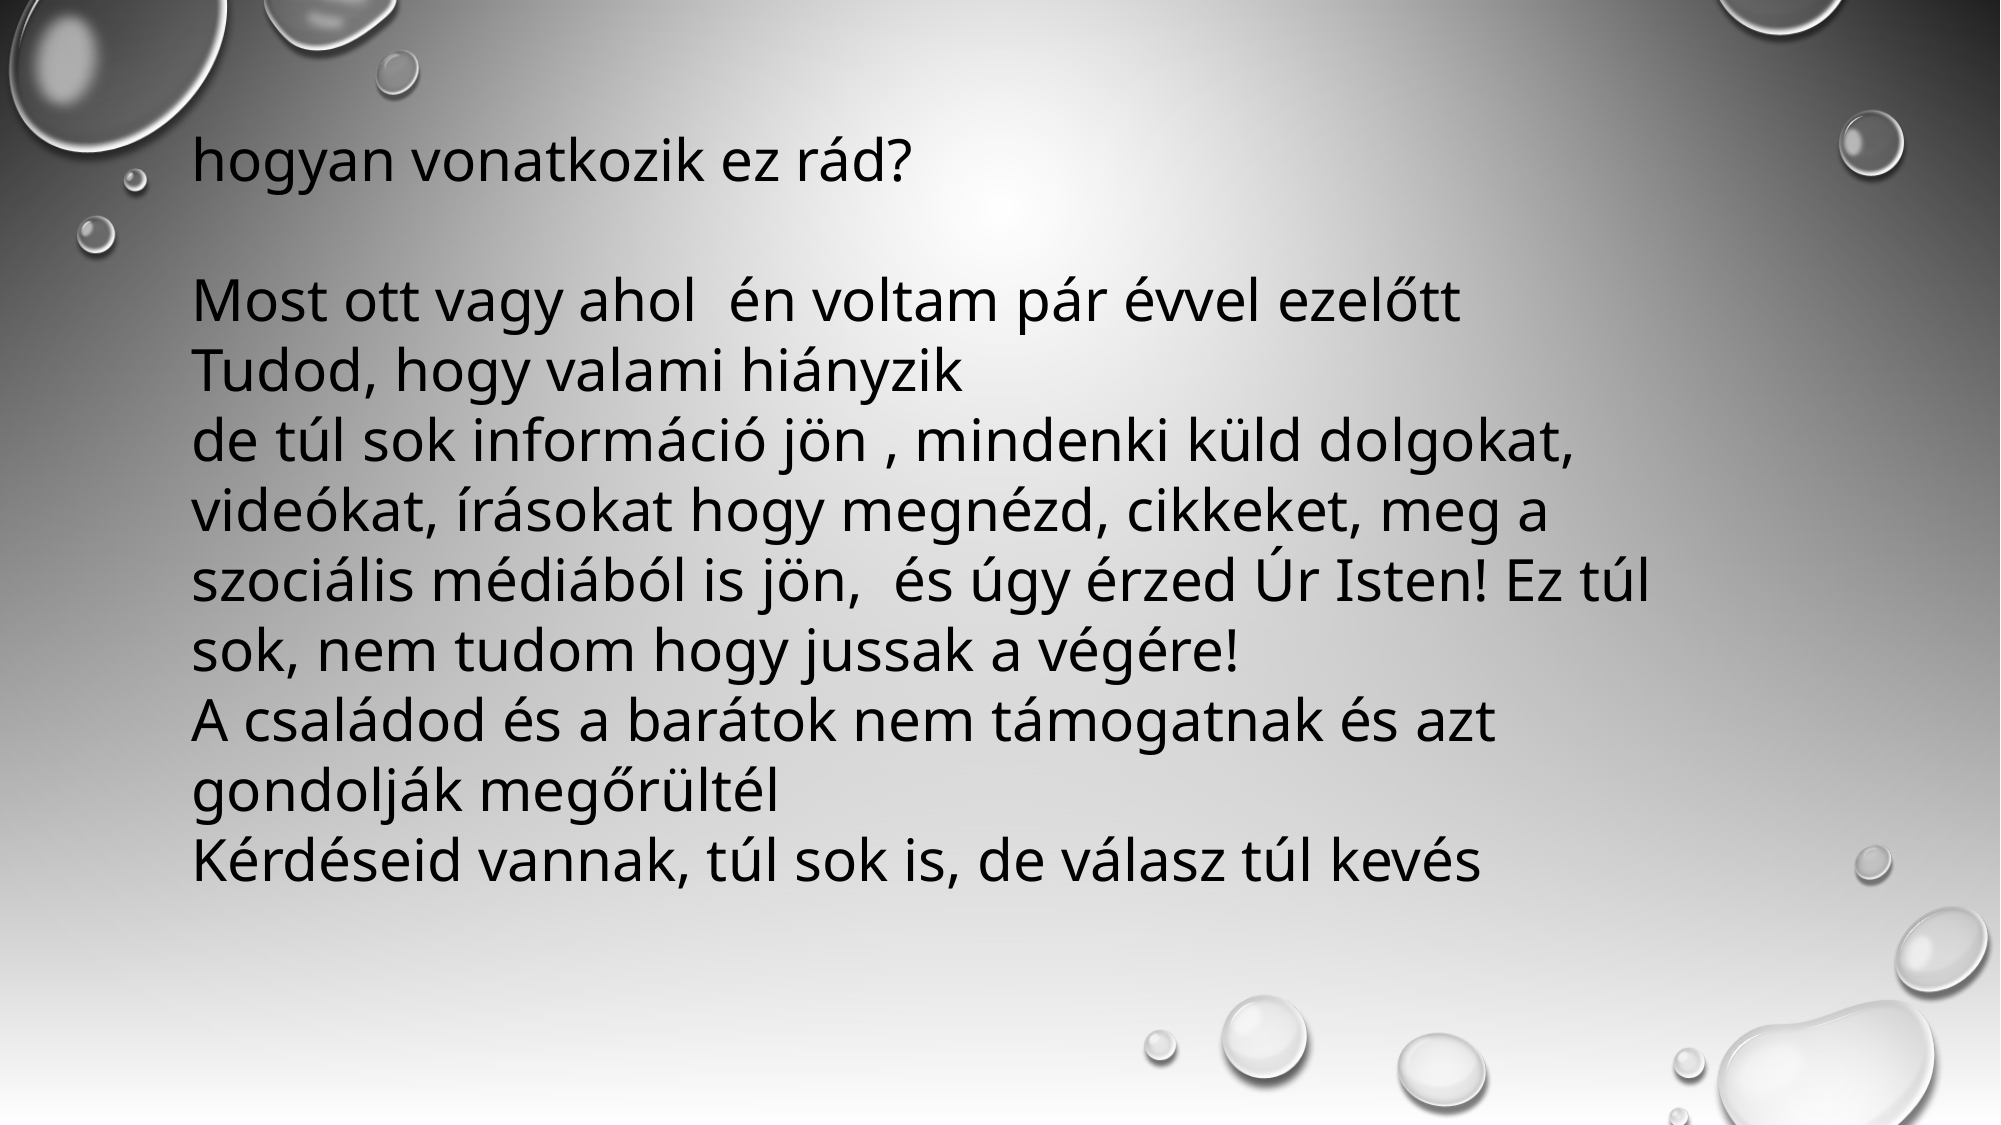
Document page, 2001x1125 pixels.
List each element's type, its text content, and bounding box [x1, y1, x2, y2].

text_box hogyan vonatkozik ez rád? Most ott vagy ahol én voltam pár évvel ezelőtt Tudod, hogy valami hiányzik de túl sok információ jön , mindenki küld dolgokat, videókat, írásokat hogy megnézd, cikkeket, meg a szociális médiából is jön, és úgy érzed Úr Isten! Ez túl sok, nem tudom hogy jussak a végére! A családod és a barátok nem támogatnak és azt gondolják megőrültél Kérdéseid vannak, túl sok is, de válasz túl kevés [176, 115, 1749, 1081]
picture [0, 0, 2000, 1125]
